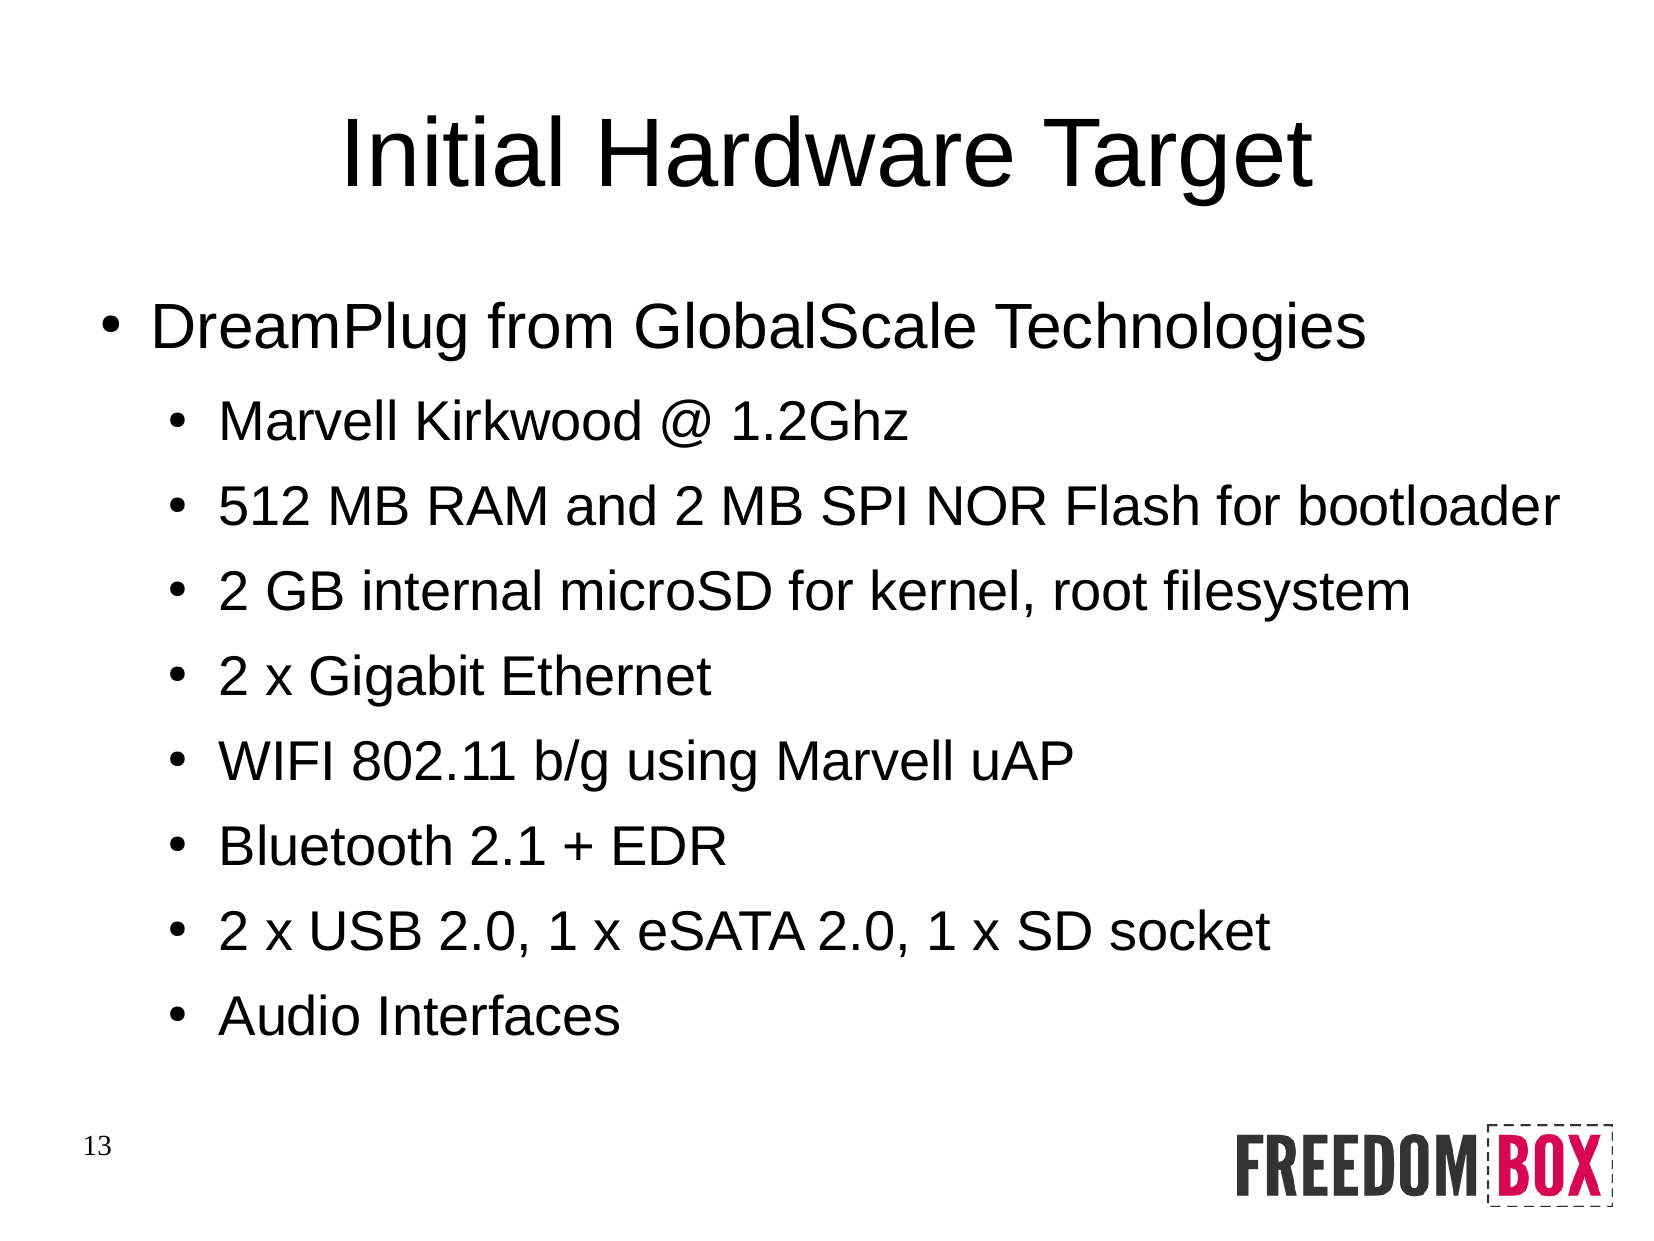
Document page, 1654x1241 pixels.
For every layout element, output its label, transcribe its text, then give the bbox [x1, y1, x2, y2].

title Initial Hardware Target [82, 49, 1571, 257]
picture [1237, 1124, 1613, 1207]
list DreamPlug from GlobalScale Technologies Marvell Kirkwood @ 1.2Ghz 512 MB RAM and 2 MB SPI NOR Flash for bootloader 2 GB internal microSD for kernel, root filesystem 2 x Gigabit Ethernet WIFI 802.11 b/g using Marvell uAP Bluetooth 2.1 + EDR 2 x USB 2.0, 1 x eSATA 2.0, 1 x SD socket Audio Interfaces [82, 290, 1571, 1109]
